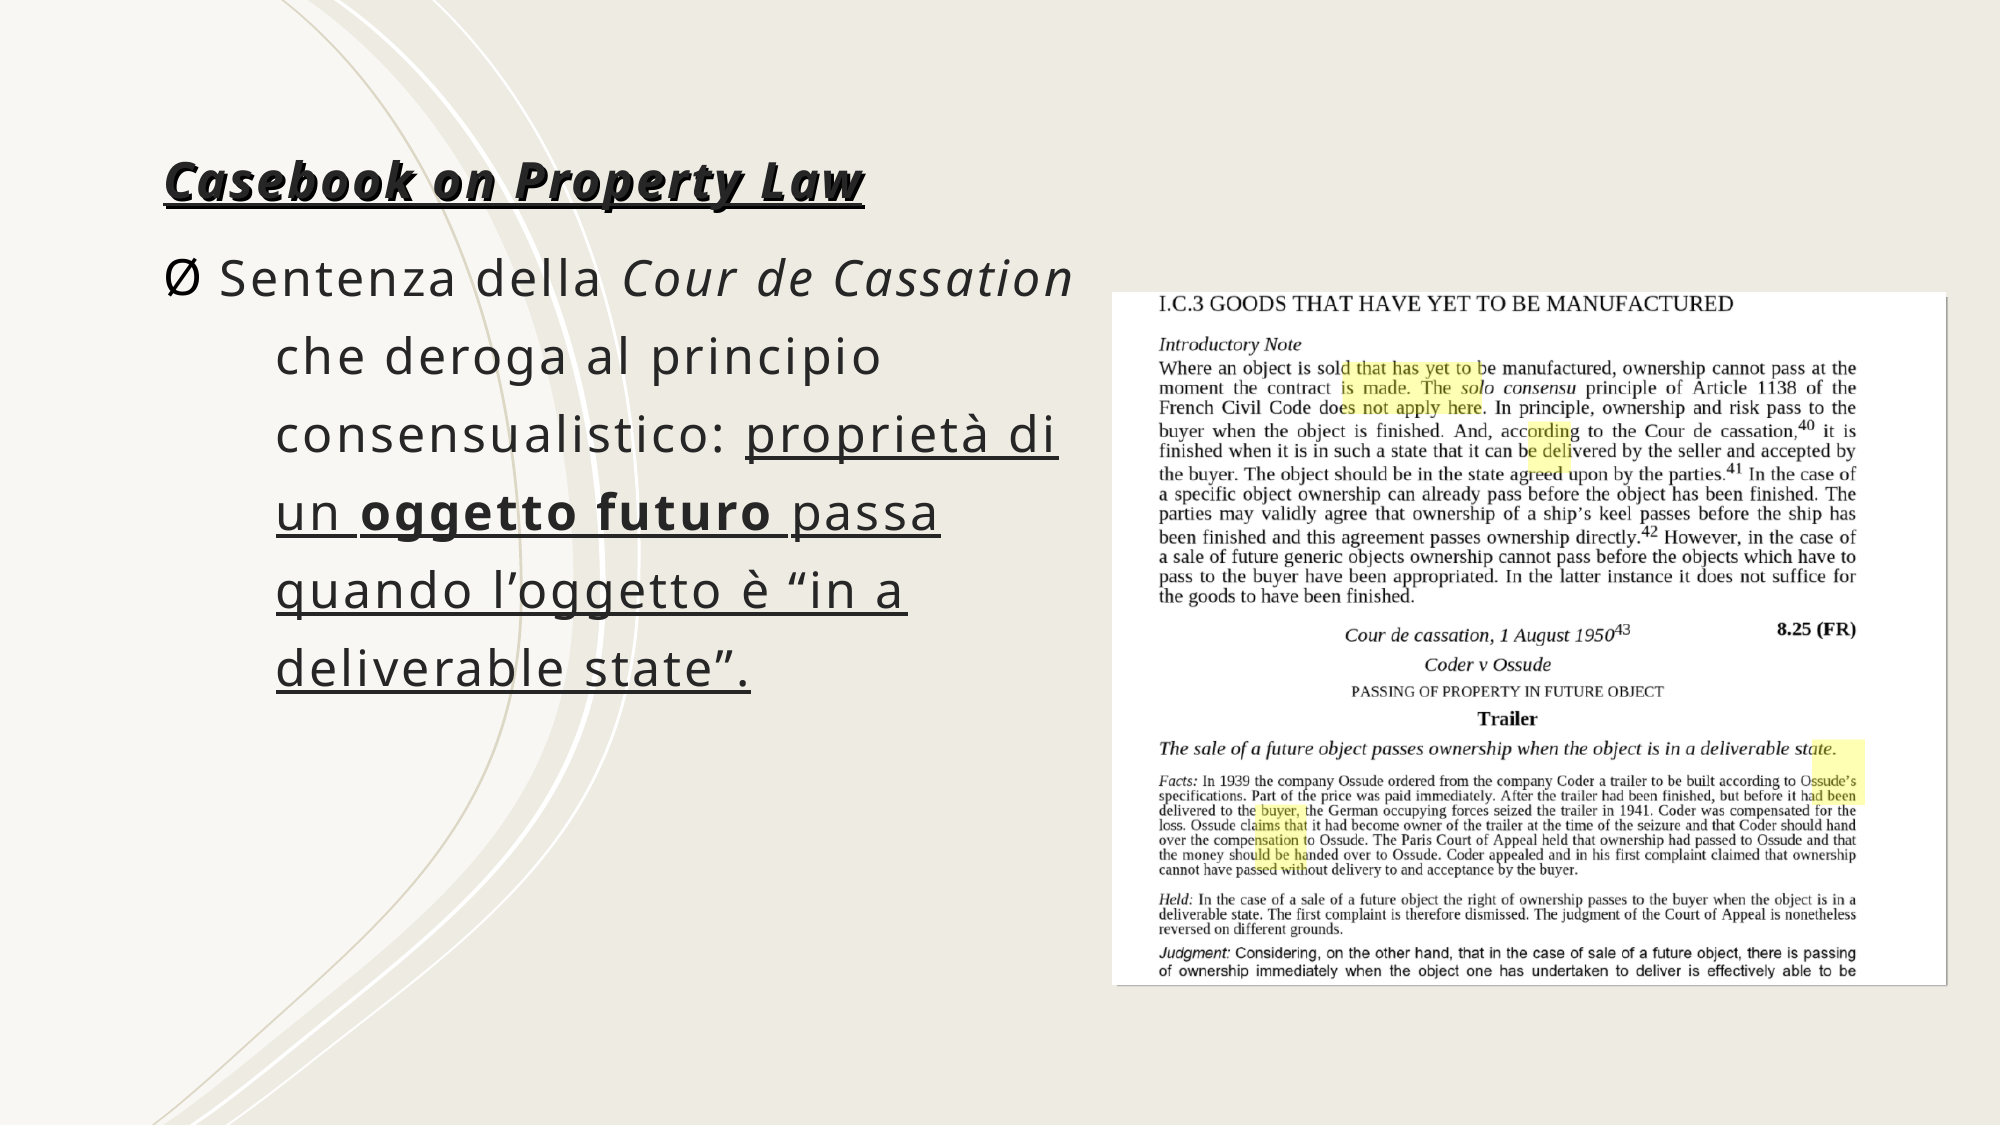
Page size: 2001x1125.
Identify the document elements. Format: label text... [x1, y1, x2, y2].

subtitle Casebook on Property Law Sentenza della Cour de Cassation che deroga al principio consensualistico: proprietà di un oggetto futuro passa quando l’oggetto è “in a deliverable state”. [145, 112, 1113, 949]
picture [1112, 293, 1946, 985]
